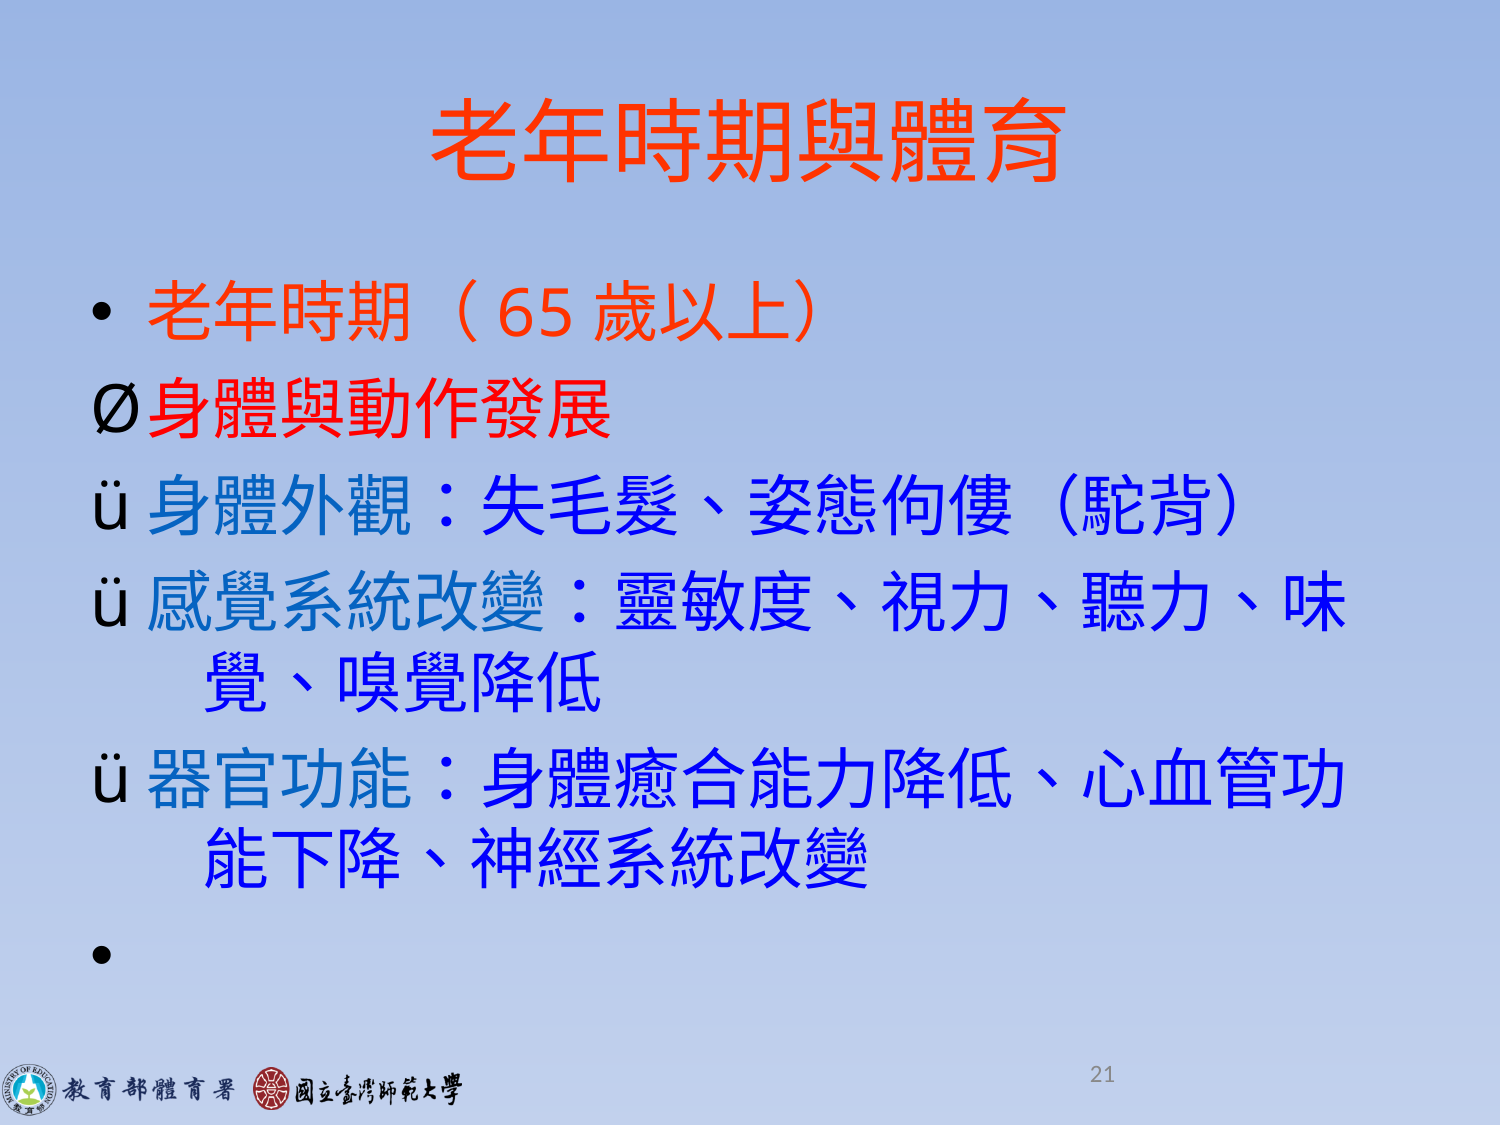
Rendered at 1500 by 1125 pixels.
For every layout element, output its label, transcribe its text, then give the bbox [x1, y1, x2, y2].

text_box [1074, 1042, 1426, 1103]
title 老年時期與體育 [75, 45, 1426, 233]
list 老年時期（65歲以上） 身體與動作發展 身體外觀：失毛髮、姿態佝僂（駝背） 感覺系統改變：靈敏度、視力、聽力、味覺、嗅覺降低 器官功能：身體癒合能力降低、心血管功能下降、神經系統改變 [75, 262, 1426, 1005]
